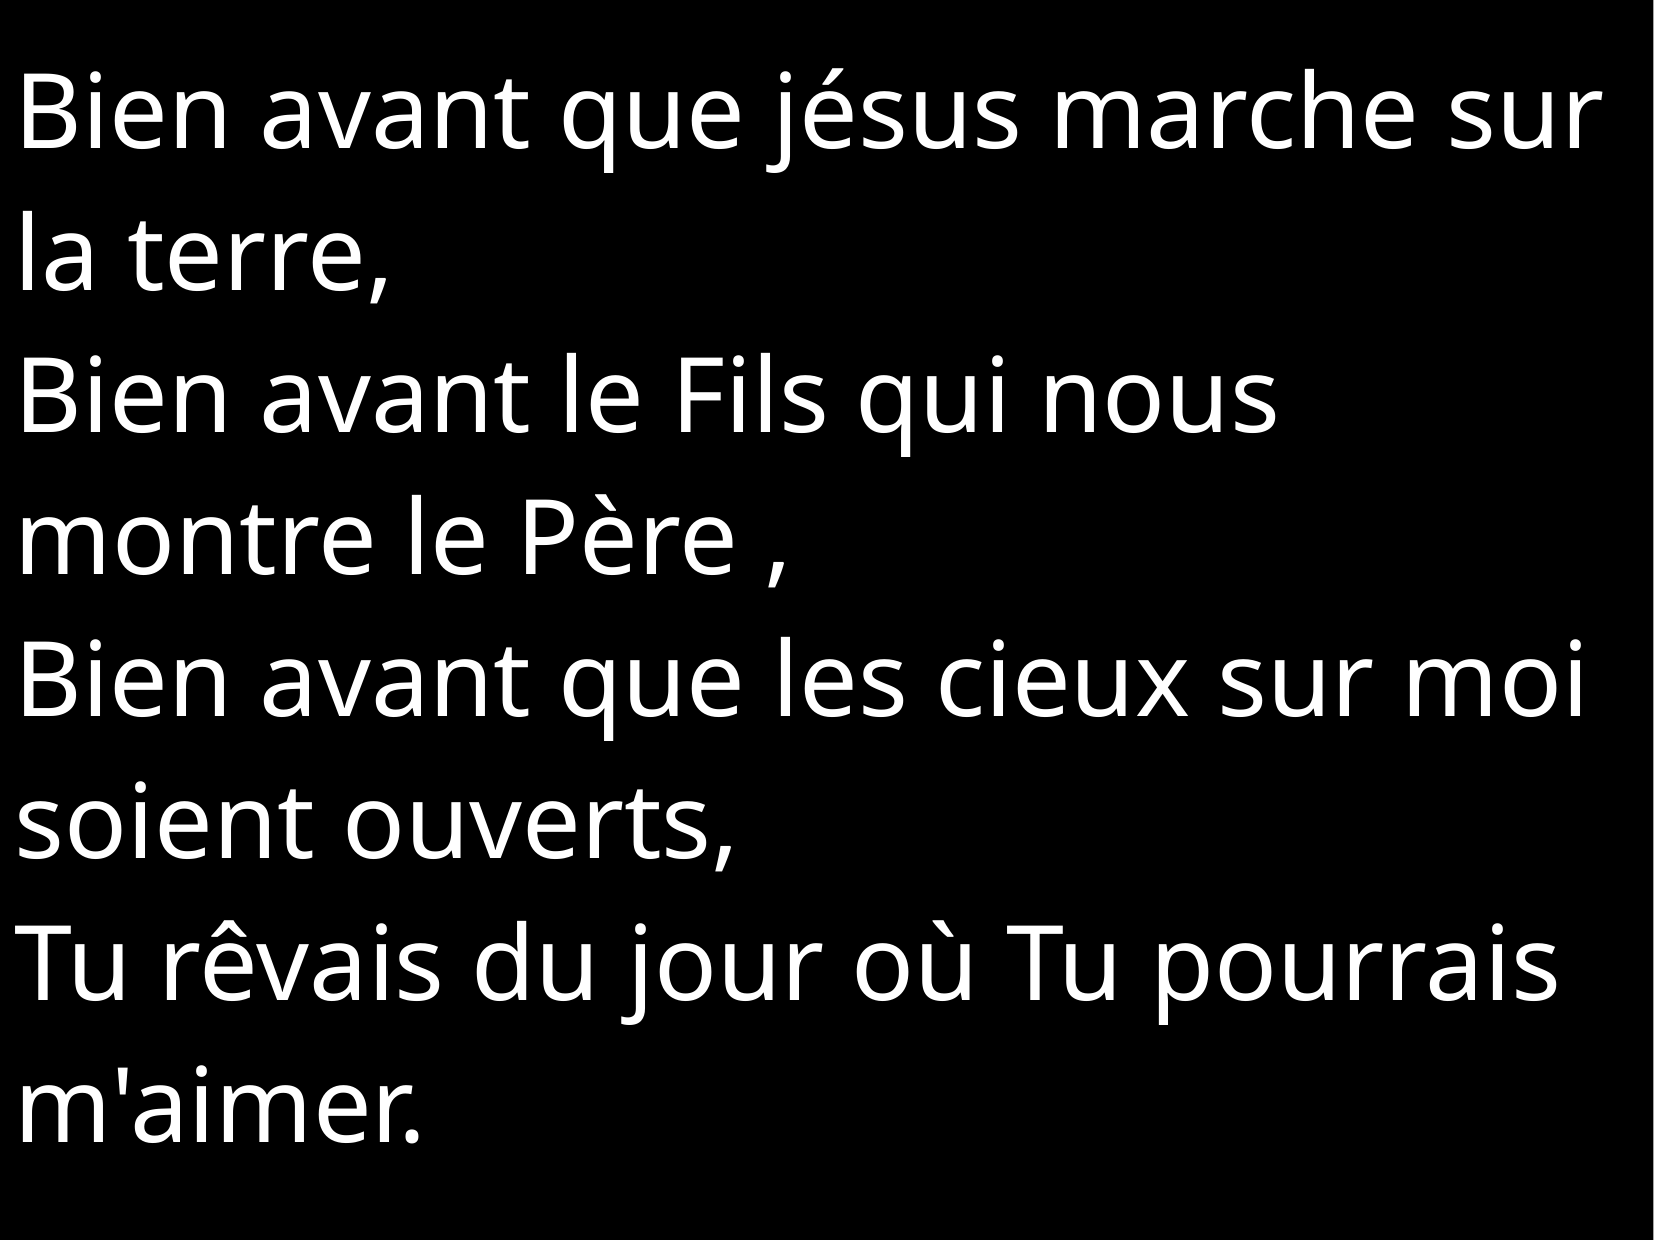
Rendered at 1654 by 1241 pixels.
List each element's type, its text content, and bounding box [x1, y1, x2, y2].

text_box Bien avant que jésus marche sur la terre, Bien avant le Fils qui nous montre le Père , Bien avant que les cieux sur moi soient ouverts, Tu rêvais du jour où Tu pourrais m'aimer. [0, 29, 1654, 1211]
